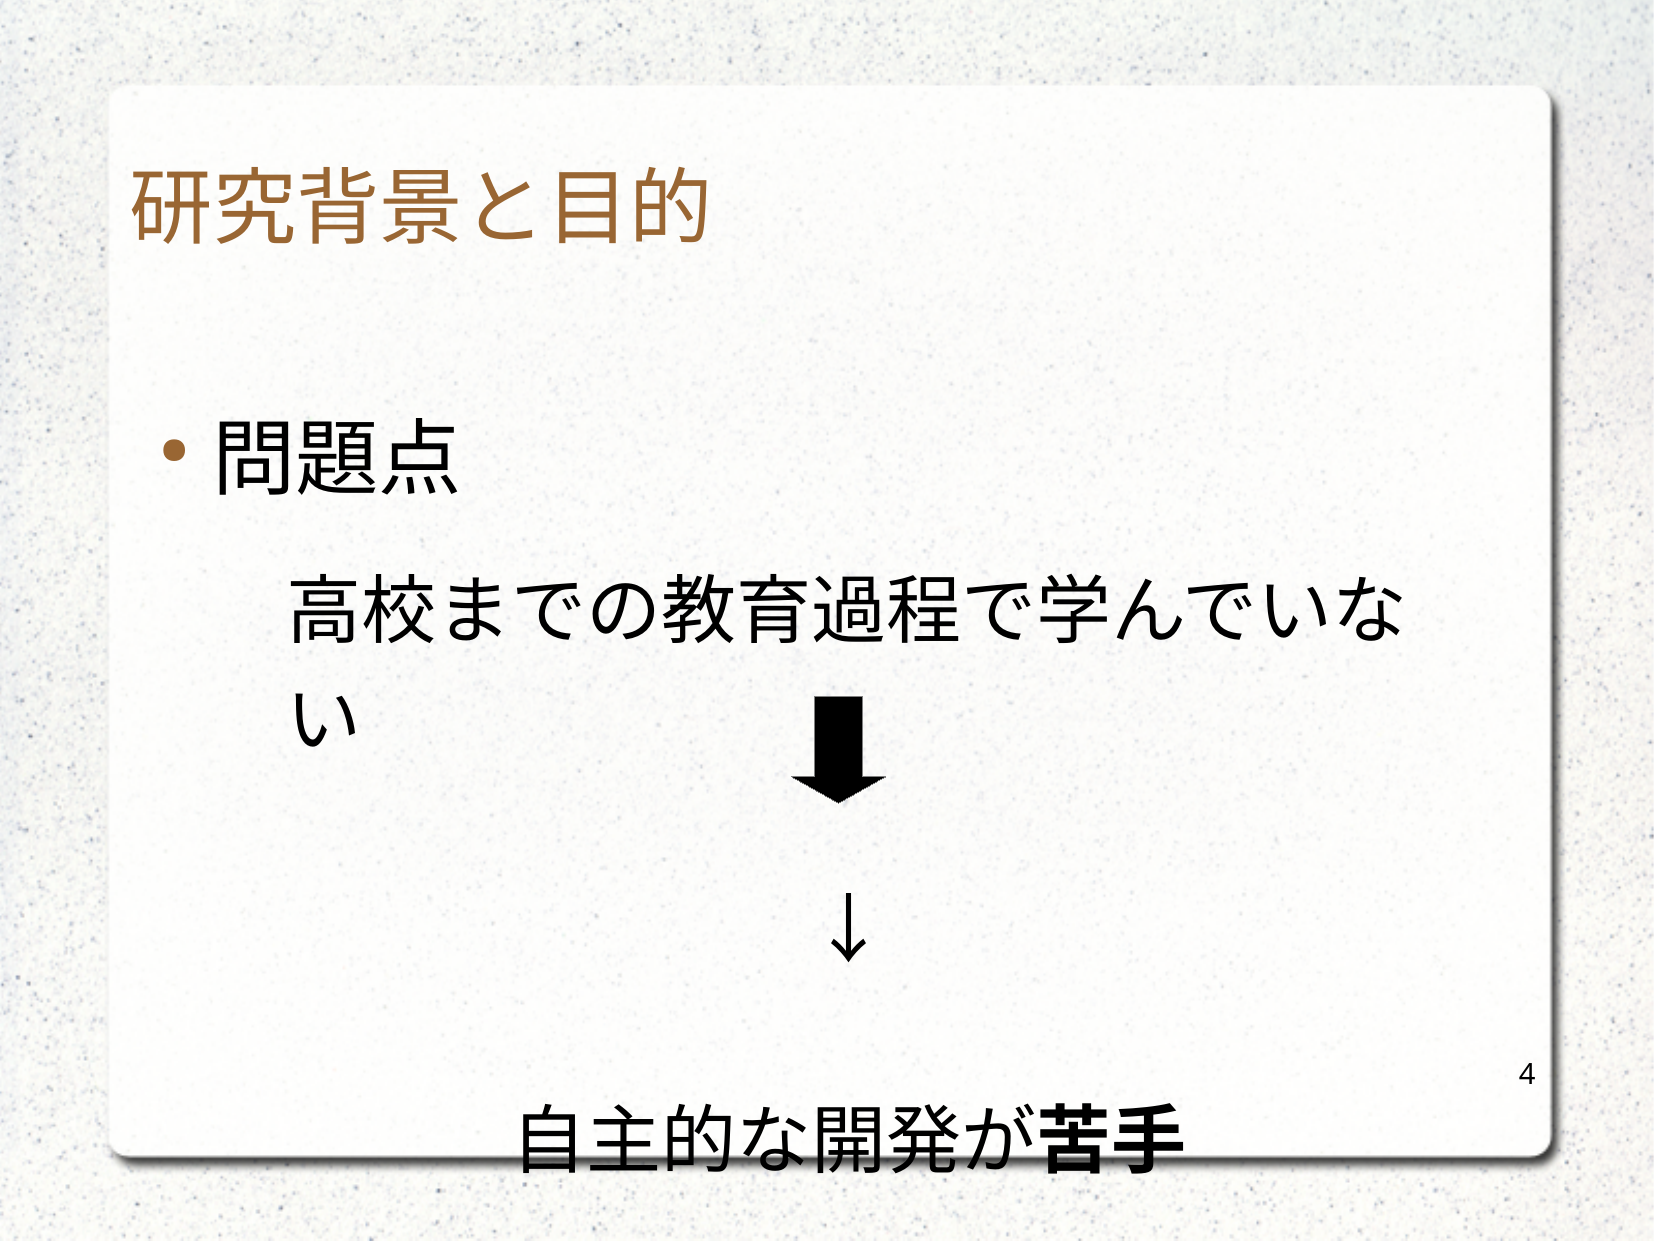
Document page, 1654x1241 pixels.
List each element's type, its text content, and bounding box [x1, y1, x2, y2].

text_box [791, 696, 886, 804]
title 研究背景と目的 [129, 94, 1619, 302]
list 問題点 [141, 392, 1501, 721]
picture [0, 0, 1654, 1241]
text_box 高校までの教育過程で学んでいない ↓ 自主的な開発が苦手 [271, 543, 1477, 993]
